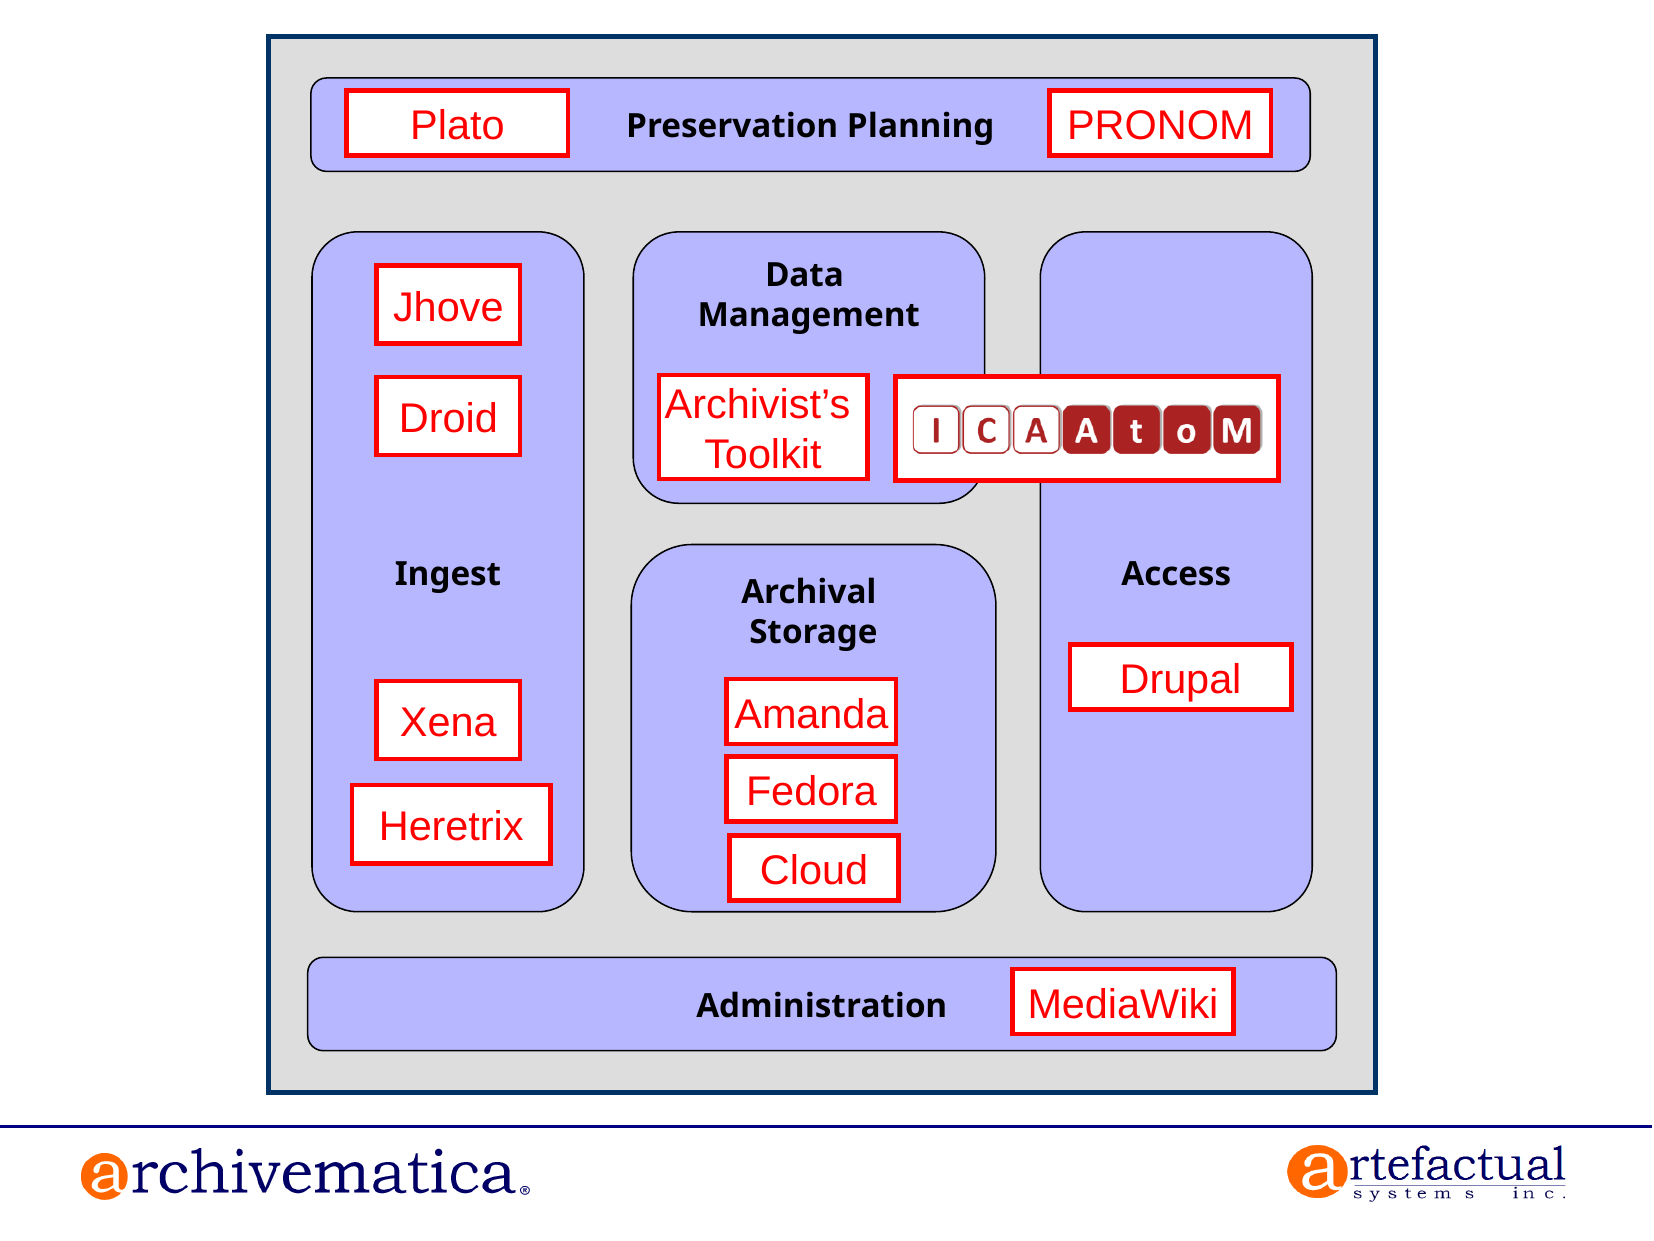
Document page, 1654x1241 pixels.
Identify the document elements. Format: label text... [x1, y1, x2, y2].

text_box Heretrix [351, 785, 551, 864]
picture [81, 1133, 531, 1216]
text_box Preservation Planning [310, 77, 1311, 172]
text_box Access [1040, 231, 1313, 912]
text_box MediaWiki [1012, 969, 1234, 1034]
picture [1280, 1137, 1577, 1209]
text_box Xena [376, 680, 521, 759]
text_box [268, 36, 1376, 1093]
text_box Jhove [376, 265, 521, 344]
text_box Amanda [726, 679, 897, 744]
text_box Plato [346, 90, 569, 156]
text_box Archivist’s Toolkit [659, 375, 868, 479]
picture [909, 400, 1264, 456]
text_box PRONOM [1049, 90, 1272, 156]
text_box Drupal [1069, 644, 1292, 710]
text_box Data Management [633, 231, 985, 504]
text_box Ingest [311, 231, 584, 912]
text_box Fedora [726, 756, 897, 822]
text_box Administration [307, 957, 1337, 1051]
text_box Cloud [729, 835, 899, 901]
text_box Archival Storage [631, 544, 996, 912]
text_box Droid [376, 376, 521, 455]
